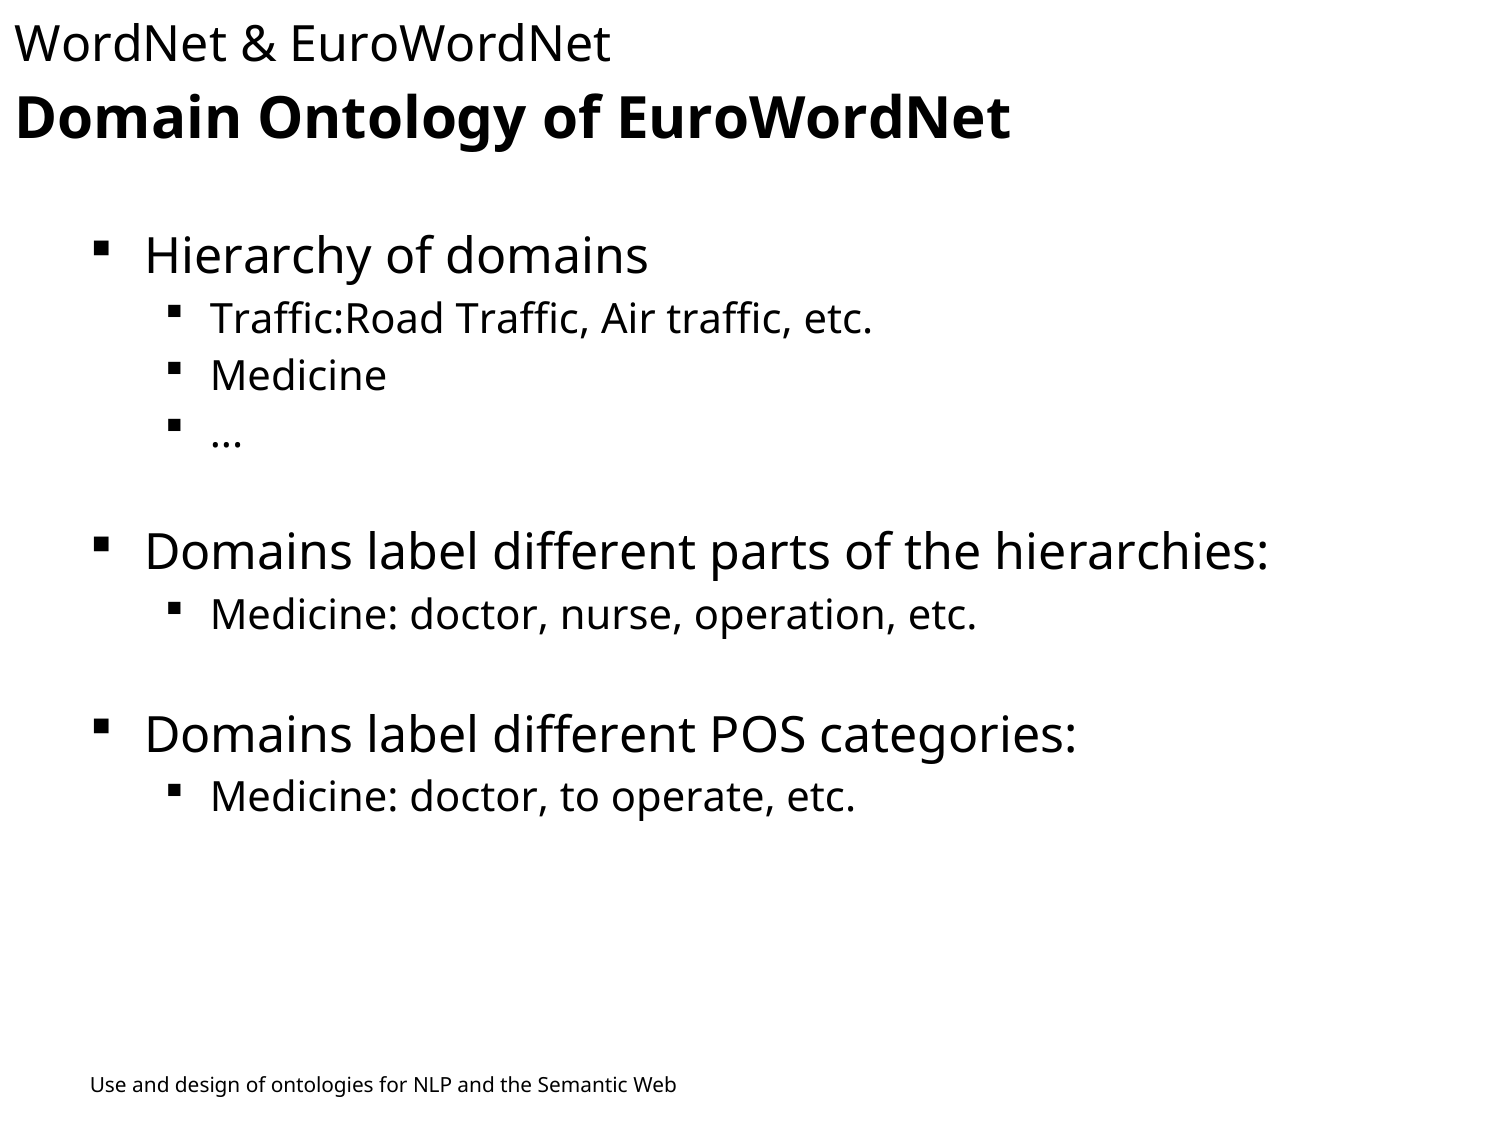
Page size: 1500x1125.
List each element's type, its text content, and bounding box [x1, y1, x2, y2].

list Hierarchy of domains Traffic:Road Traffic, Air traffic, etc. Medicine ... Domains label different parts of the hierarchies: Medicine: doctor, nurse, operation, etc. Domains label different POS categories: Medicine: doctor, to operate, etc. [75, 212, 1438, 1000]
text_box WordNet & EuroWordNet Domain Ontology of EuroWordNet [0, 0, 1276, 138]
